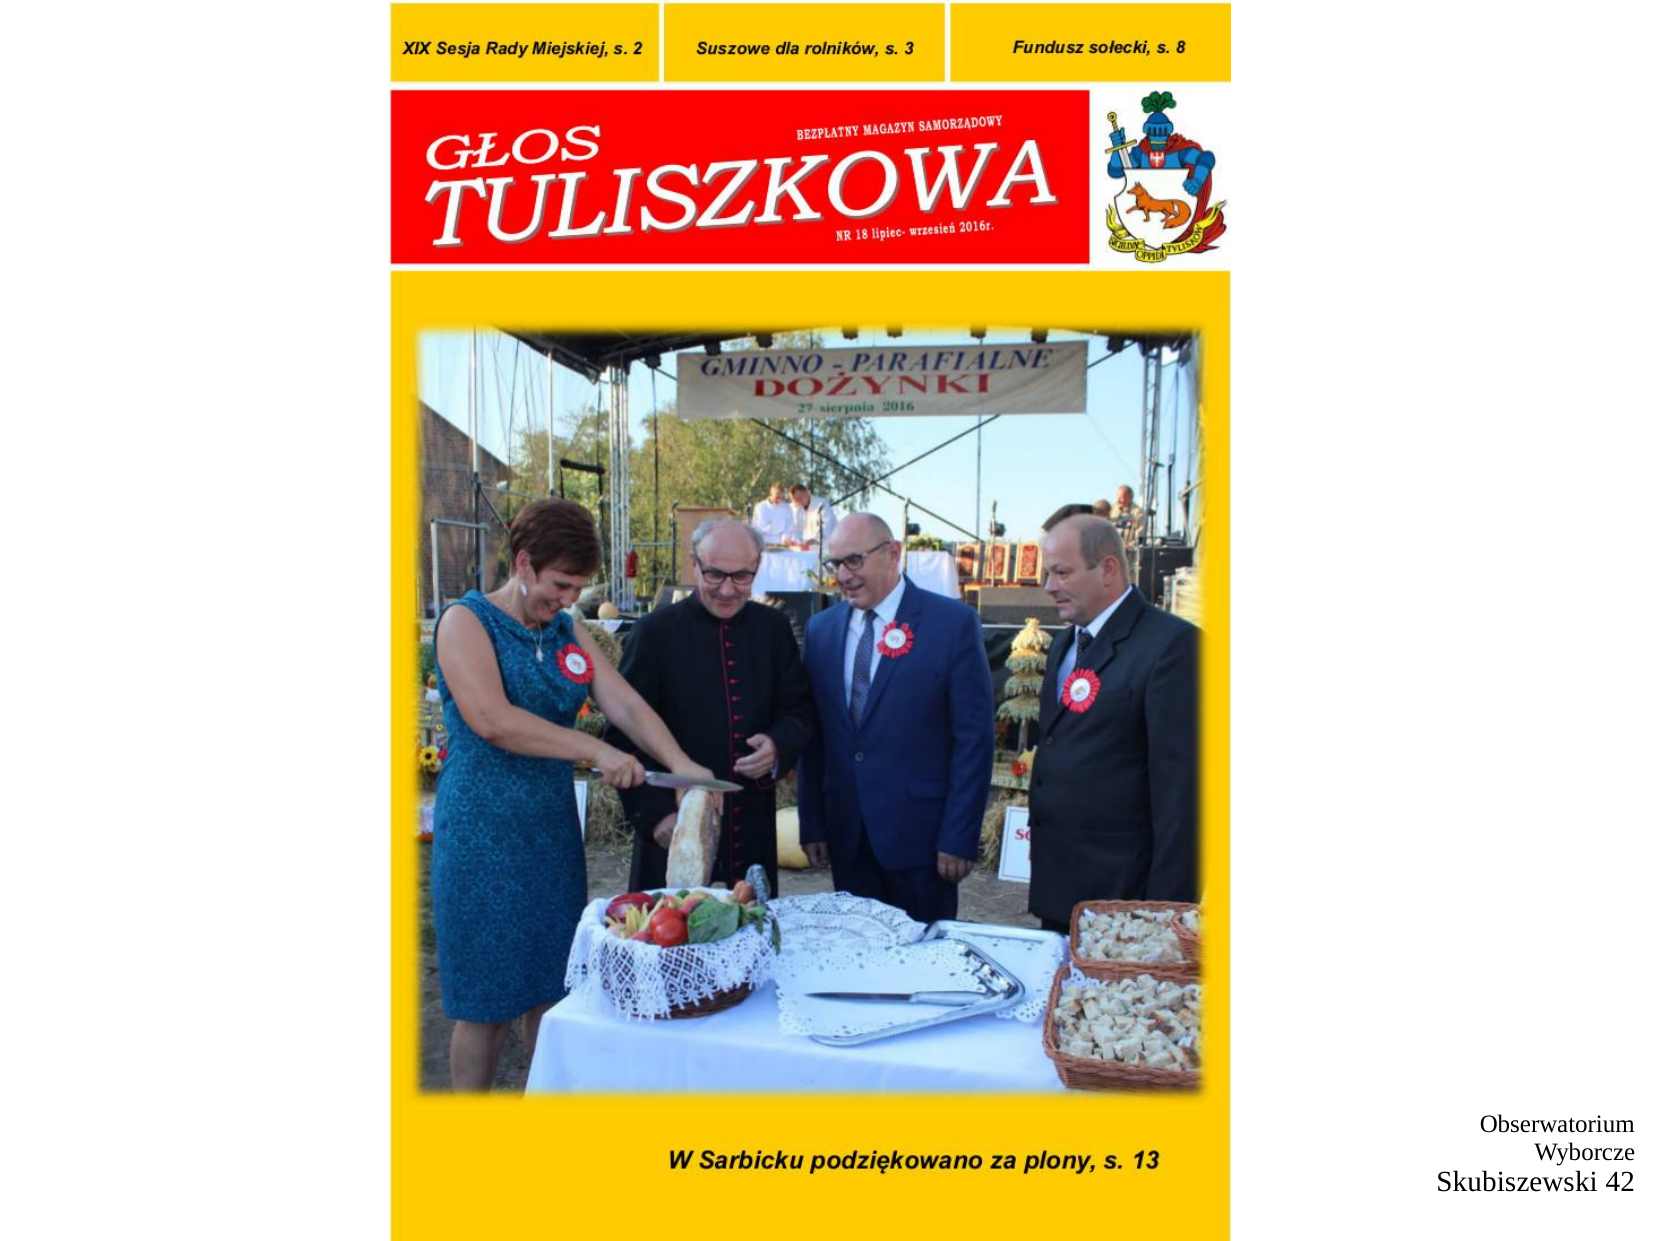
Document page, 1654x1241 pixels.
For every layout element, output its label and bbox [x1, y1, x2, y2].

picture [389, 0, 1231, 1241]
